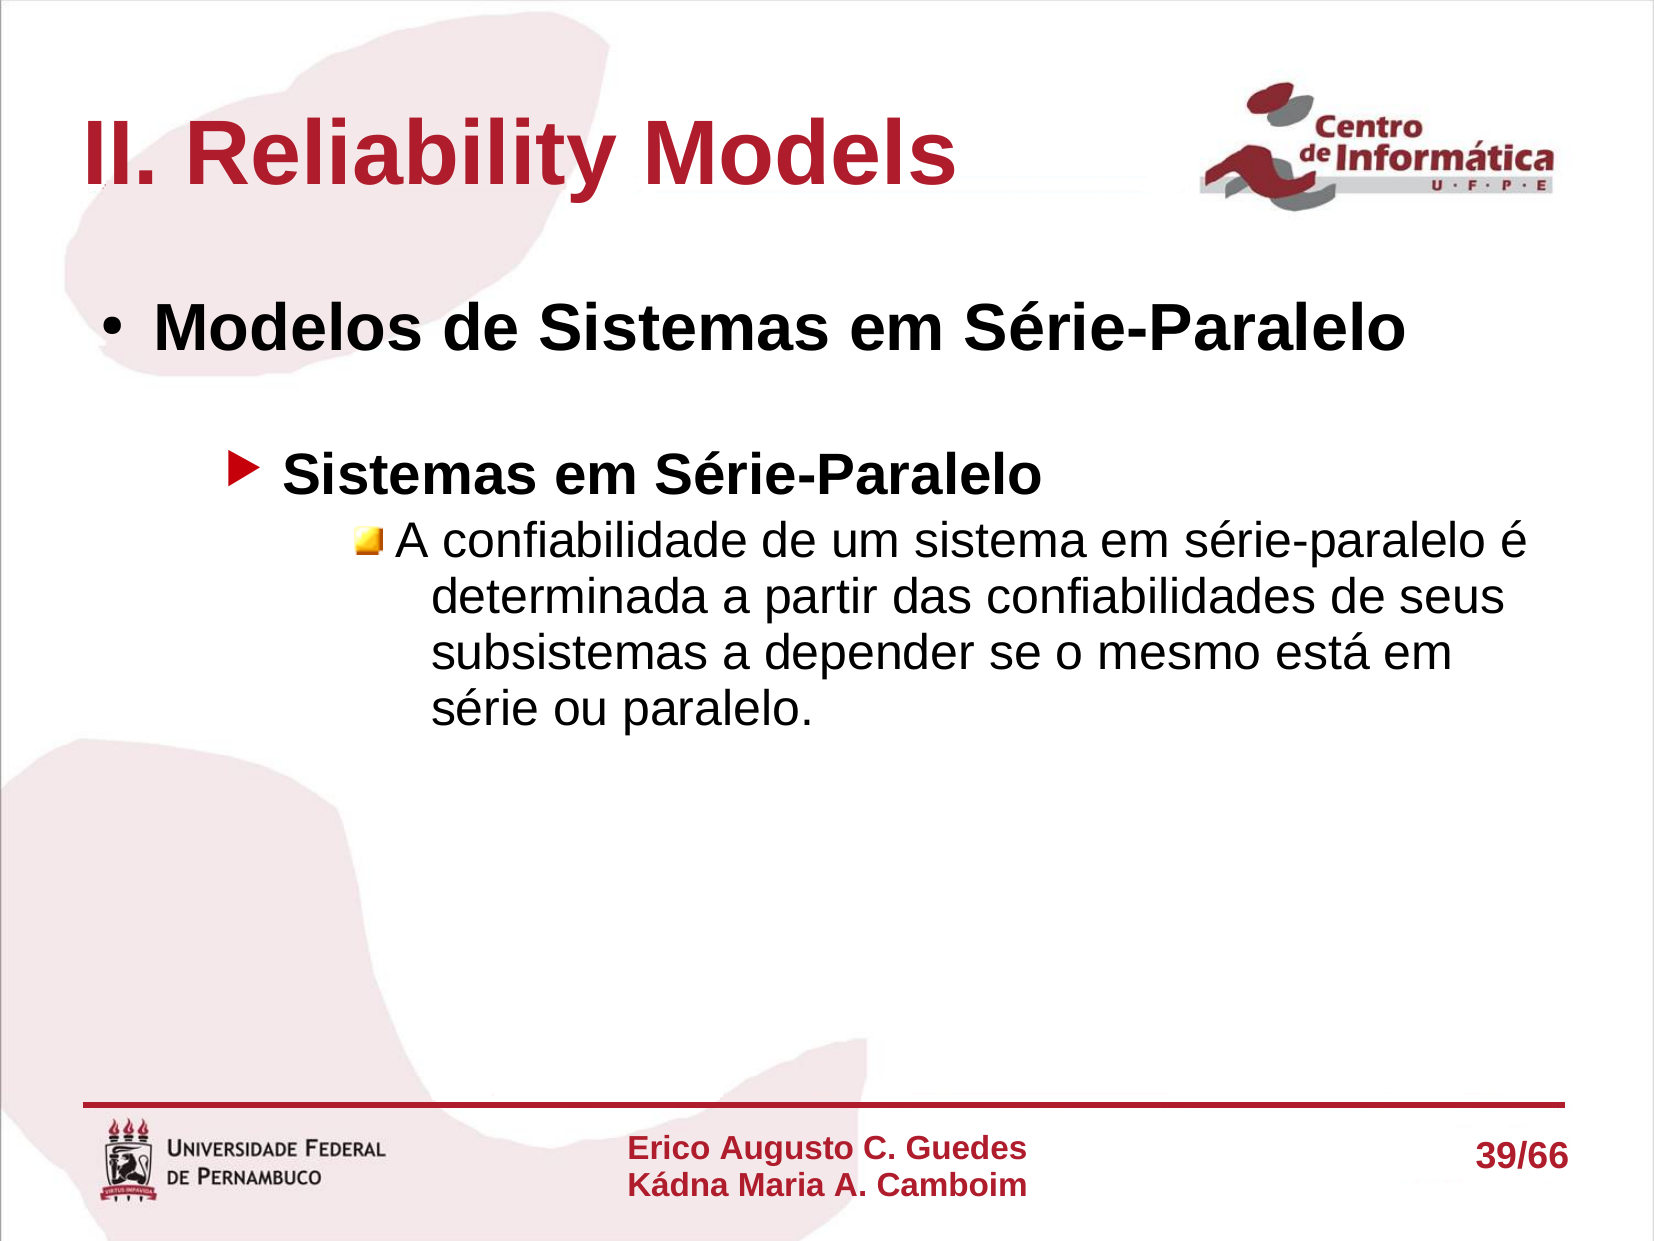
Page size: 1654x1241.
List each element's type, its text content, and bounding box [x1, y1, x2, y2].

picture [0, 0, 1654, 1241]
title II. Reliability Models [82, 56, 1571, 250]
list Modelos de Sistemas em Série-Paralelo Sistemas em Série-Paralelo A confiabilidade de um sistema em série-paralelo é determinada a partir das confiabilidades de seus subsistemas a depender se o mesmo está em série ou paralelo. [82, 290, 1571, 1094]
